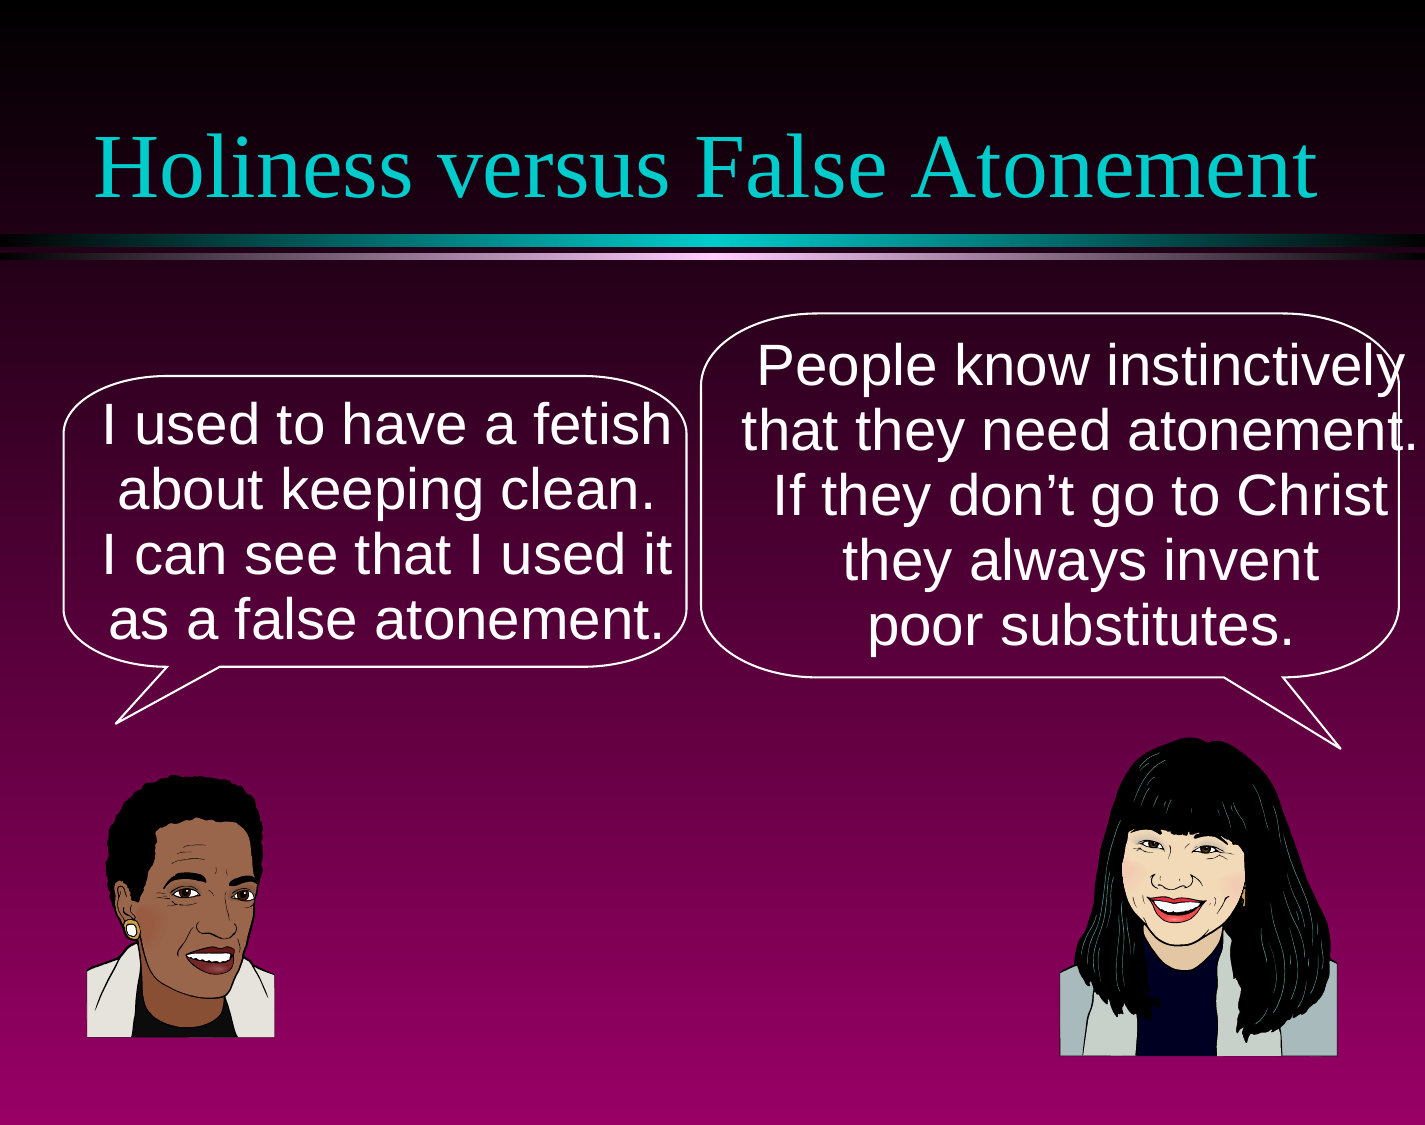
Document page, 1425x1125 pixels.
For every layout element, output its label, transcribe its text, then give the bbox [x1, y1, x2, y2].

picture [86, 774, 275, 1038]
picture [1059, 737, 1338, 1057]
title Holiness versus False Atonement [63, 37, 1351, 225]
text_box I used to have a fetish about keeping clean. I can see that I used it as a false atonement. [63, 376, 687, 724]
text_box People know instinctively that they need atonement. If they don’t go to Christ they always invent poor substitutes. [700, 313, 1399, 737]
